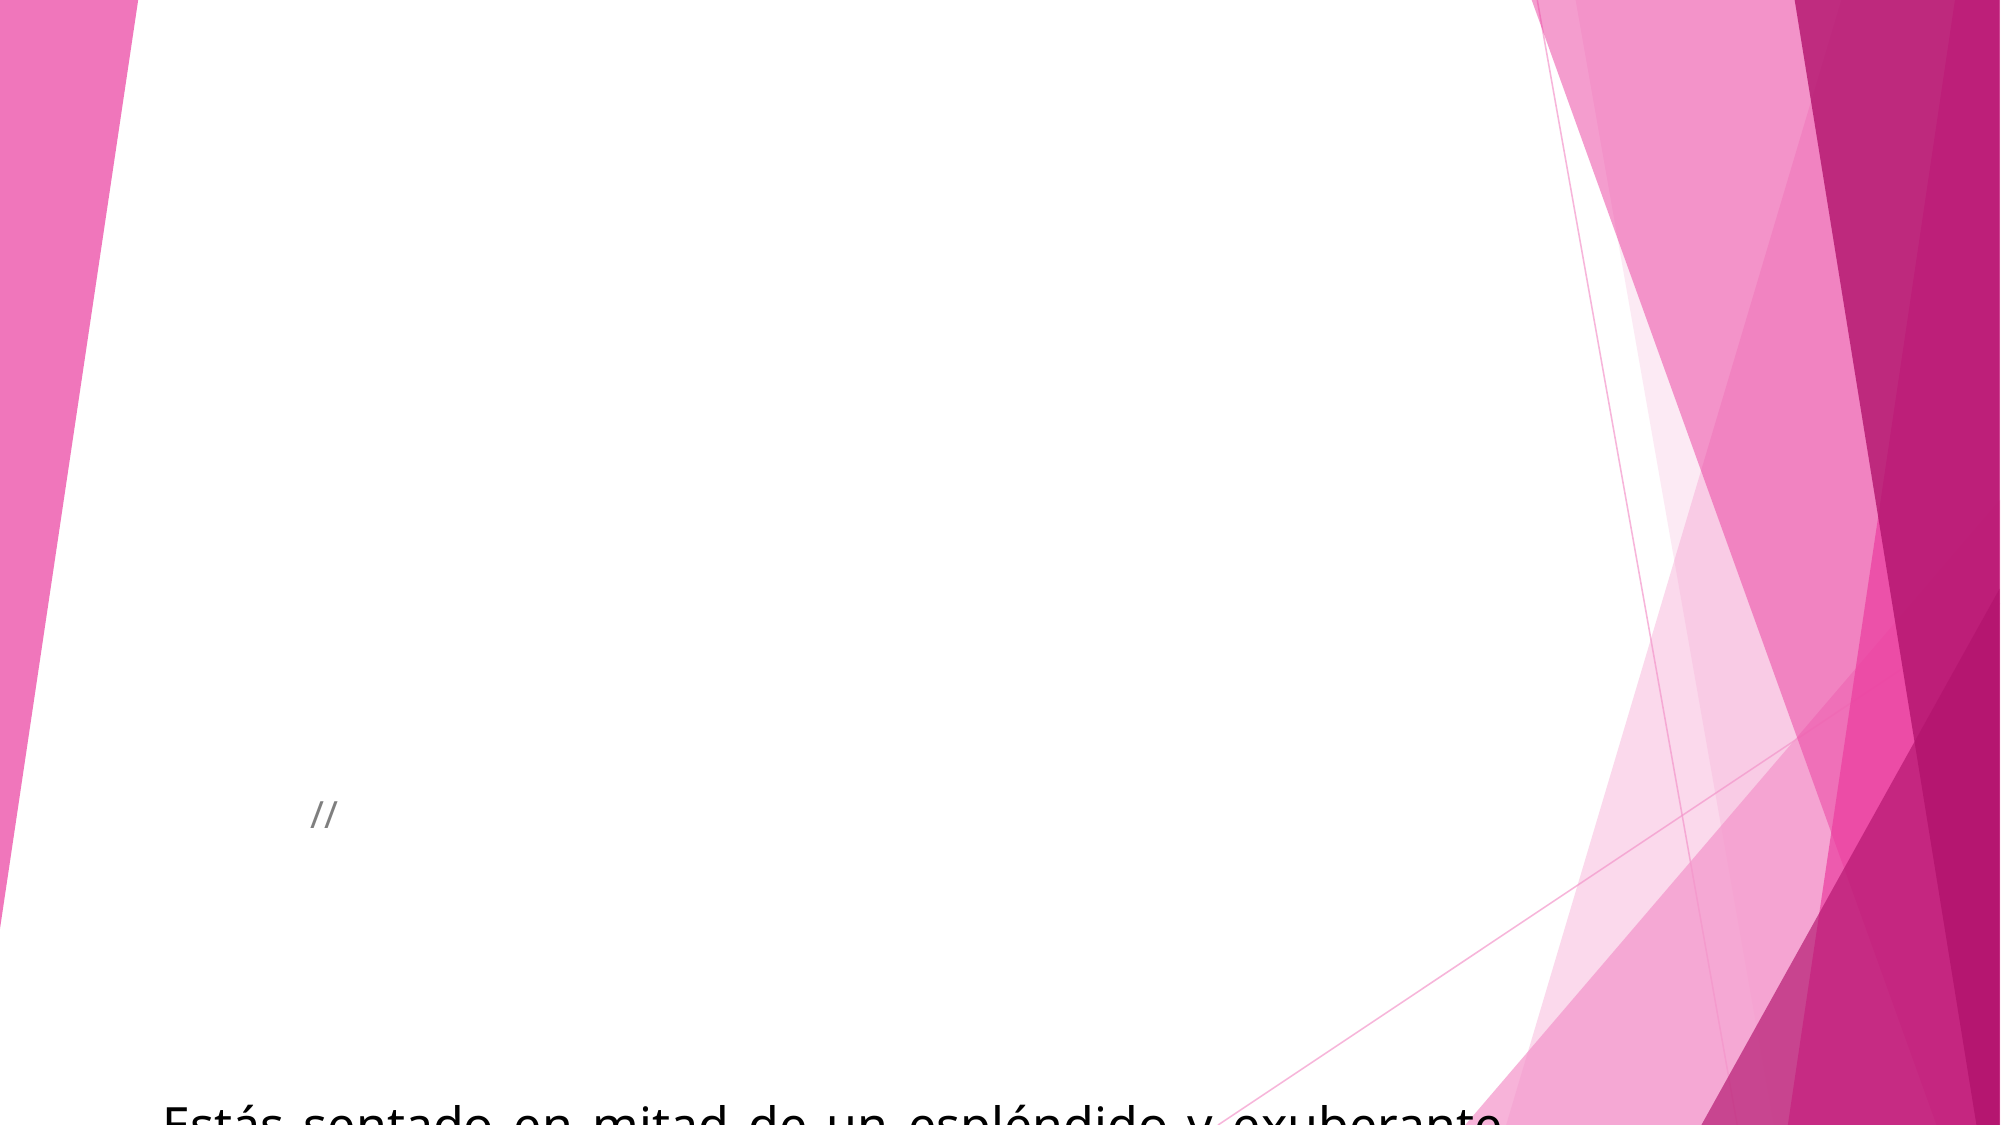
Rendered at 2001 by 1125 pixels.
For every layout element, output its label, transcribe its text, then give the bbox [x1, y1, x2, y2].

title Estás sentado en mitad de un espléndido y exuberante jardín. Este jardín está lleno de las flores más espectaculares que has visto nunca. El entorno es extraordinariamente tranquilo y callado. Saborea los sensuales placeres de este jardín y piensa que tienes todo el tiempo del mundo para disfrutar de este oasis. Al mirar alrededor ves que en mitad del jardín mágico hay un imponente faro rojo de seis pisos de alto. De repente, el silencio del jardín se ve interrumpido por un chirrido fuerte cuando la puerta del faro se abre. Aparece entonces un luchador de sumo japonés –mide casi tres metros y pesa cuatrocientos kilos–, que avanza indiferente hacia el centro del jardín. El luchador no está desnudo del todo. Un cable de alambre color de rosa cubre sus partes. [132, 1088, 1570, 1125]
subtitle // [295, 784, 1570, 845]
